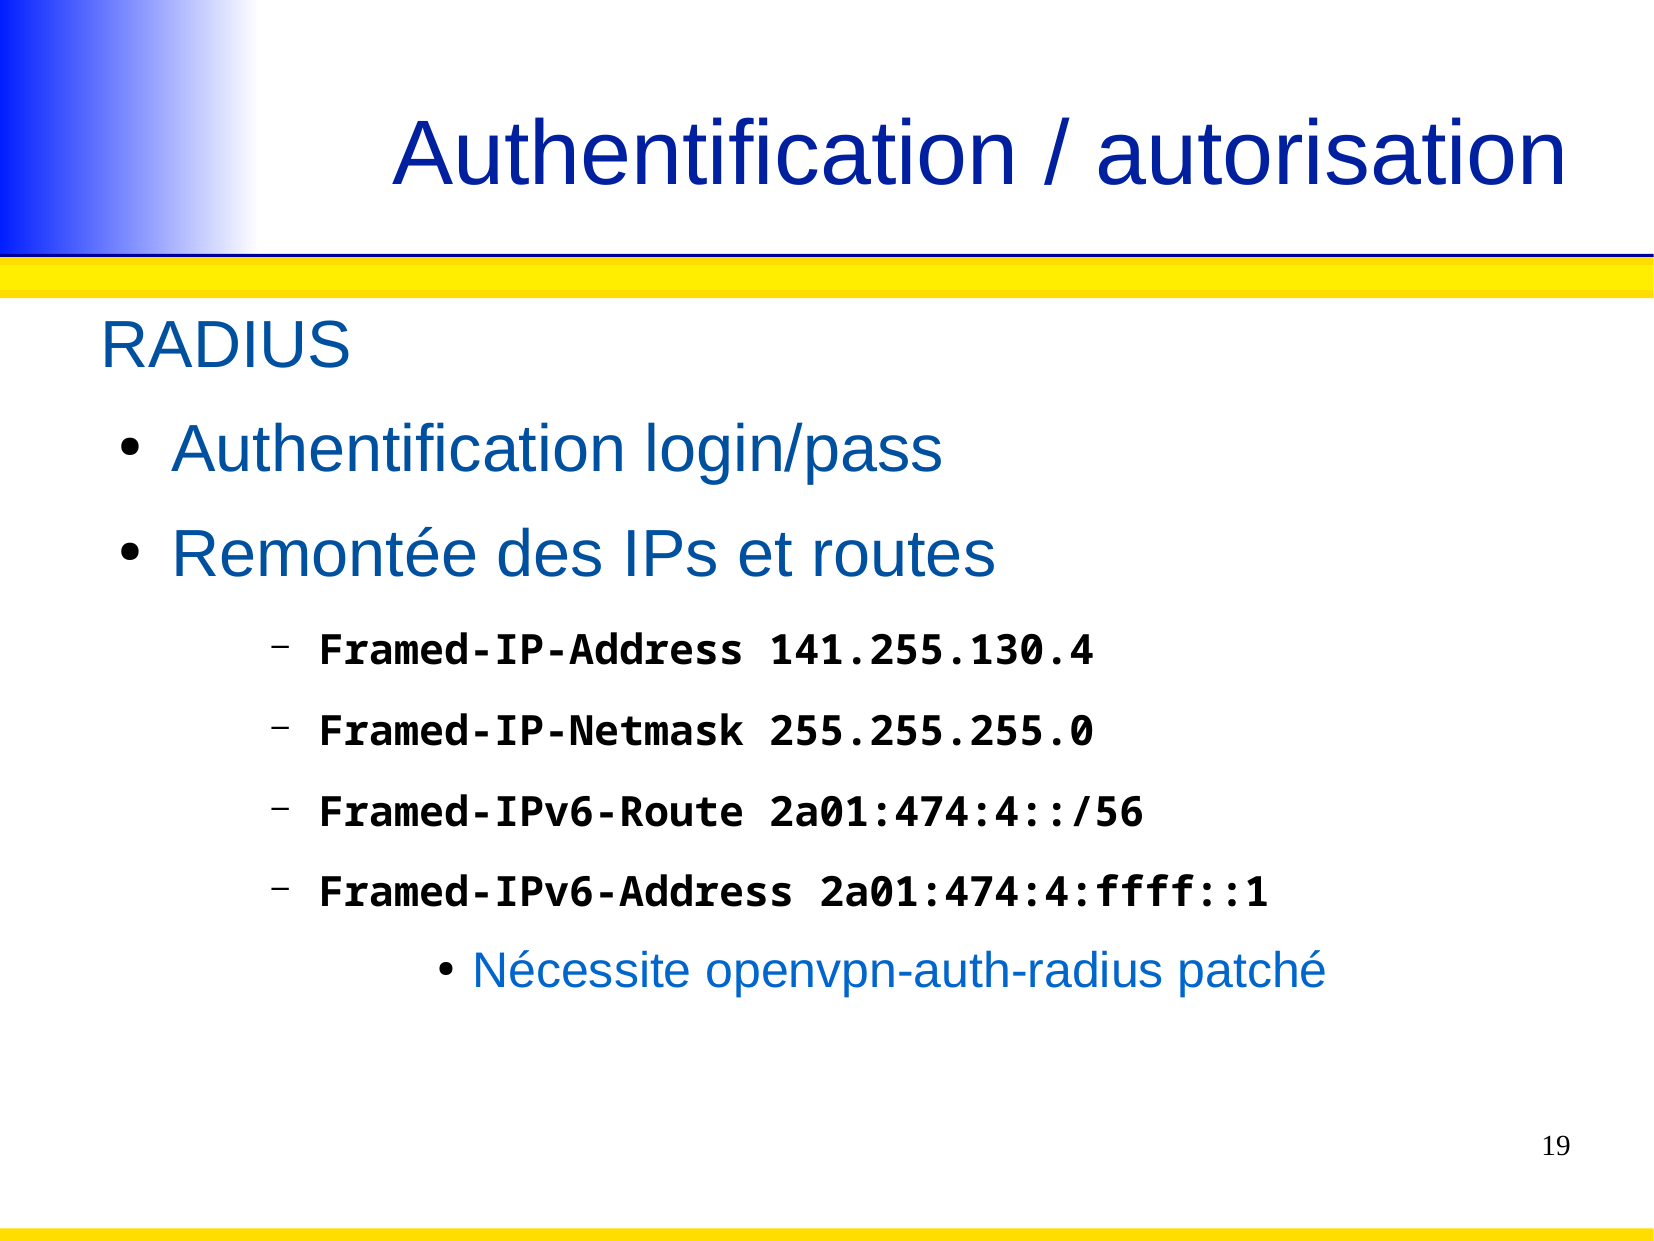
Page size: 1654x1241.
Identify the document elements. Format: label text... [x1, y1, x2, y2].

title Authentification / autorisation [372, 49, 1571, 257]
list RADIUS Authentification login/pass Remontée des IPs et routes Framed-IP-Address 141.255.130.4 Framed-IP-Netmask 255.255.255.0 Framed-IPv6-Route 2a01:474:4::/56 Framed-IPv6-Address 2a01:474:4:ffff::1 Nécessite openvpn-auth-radius patché [82, 307, 1571, 1126]
